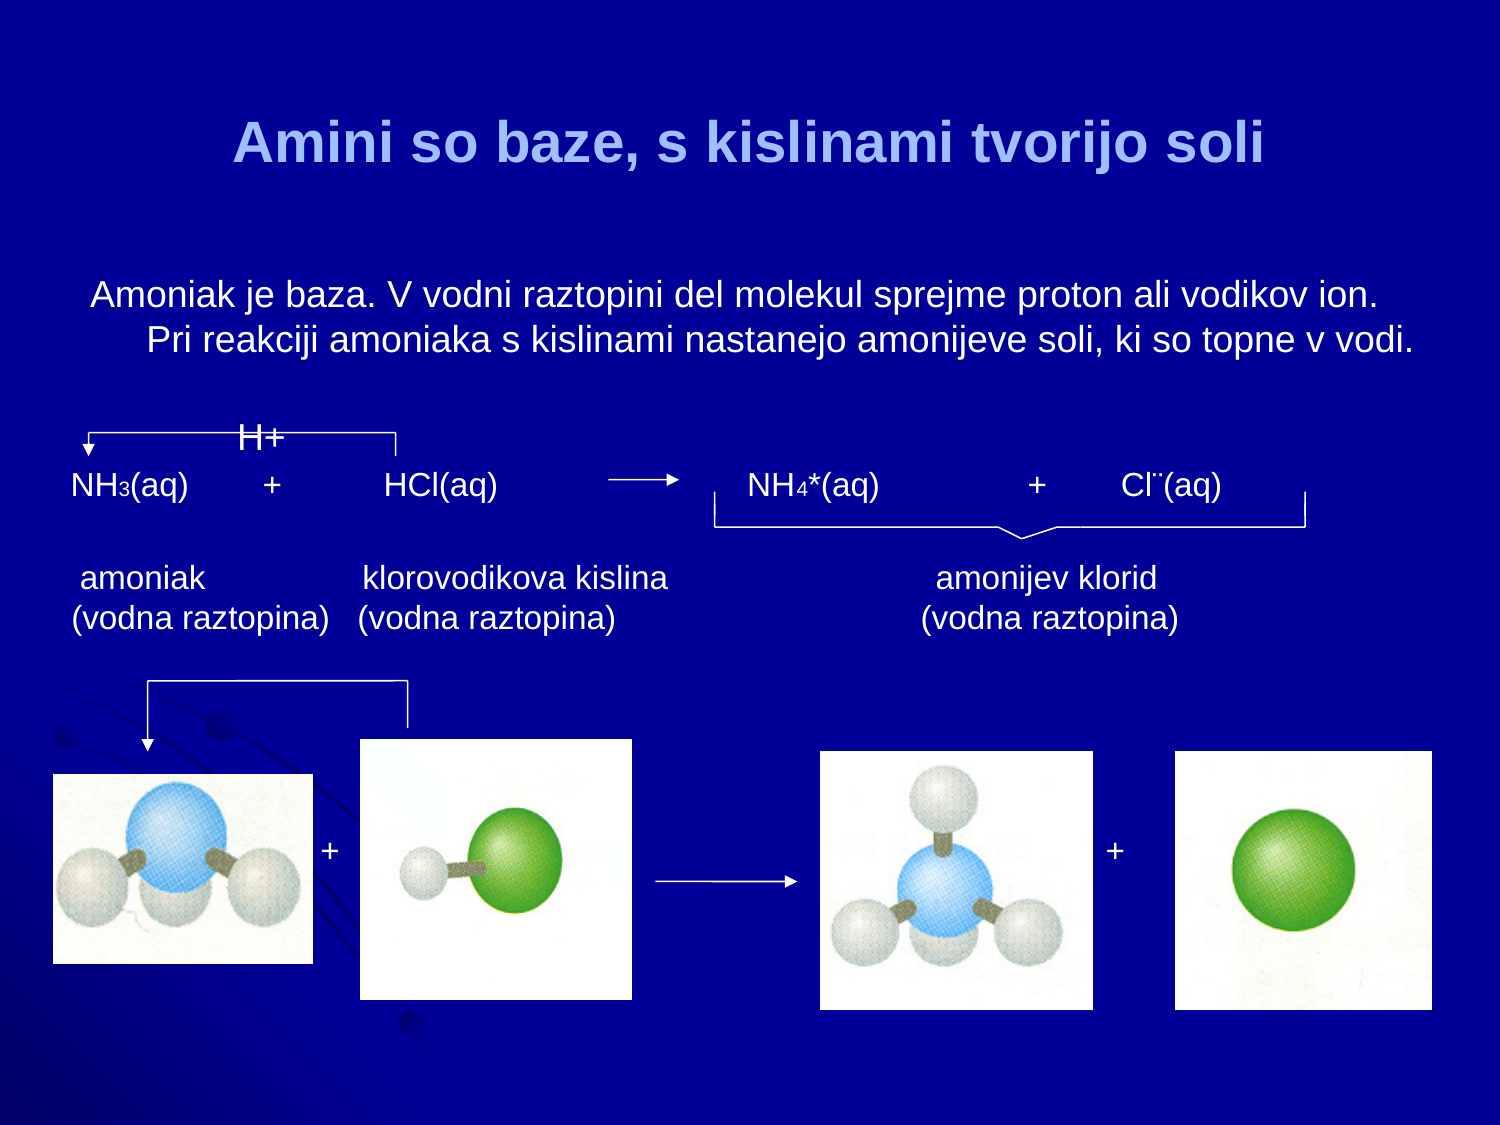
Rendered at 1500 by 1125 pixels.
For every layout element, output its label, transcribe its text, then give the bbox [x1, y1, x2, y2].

picture [1175, 751, 1432, 1010]
list NH3(aq) + HCl(aq) NH4*(aq) + Cl¨(aq) amoniak klorovodikova kislina amonijev klorid (vodna raztopina) (vodna raztopina) (vodna raztopina) + + [0, 408, 1500, 1125]
picture [820, 751, 1093, 1010]
title Amini so baze, s kislinami tvorijo soli [75, 45, 1425, 233]
list Amoniak je baza. V vodni raztopini del molekul sprejme proton ali vodikov ion. Pri reakciji amoniaka s kislinami nastanejo amonijeve soli, ki so topne v vodi. H+ [75, 262, 1447, 408]
picture [360, 739, 632, 1000]
picture [53, 774, 313, 964]
